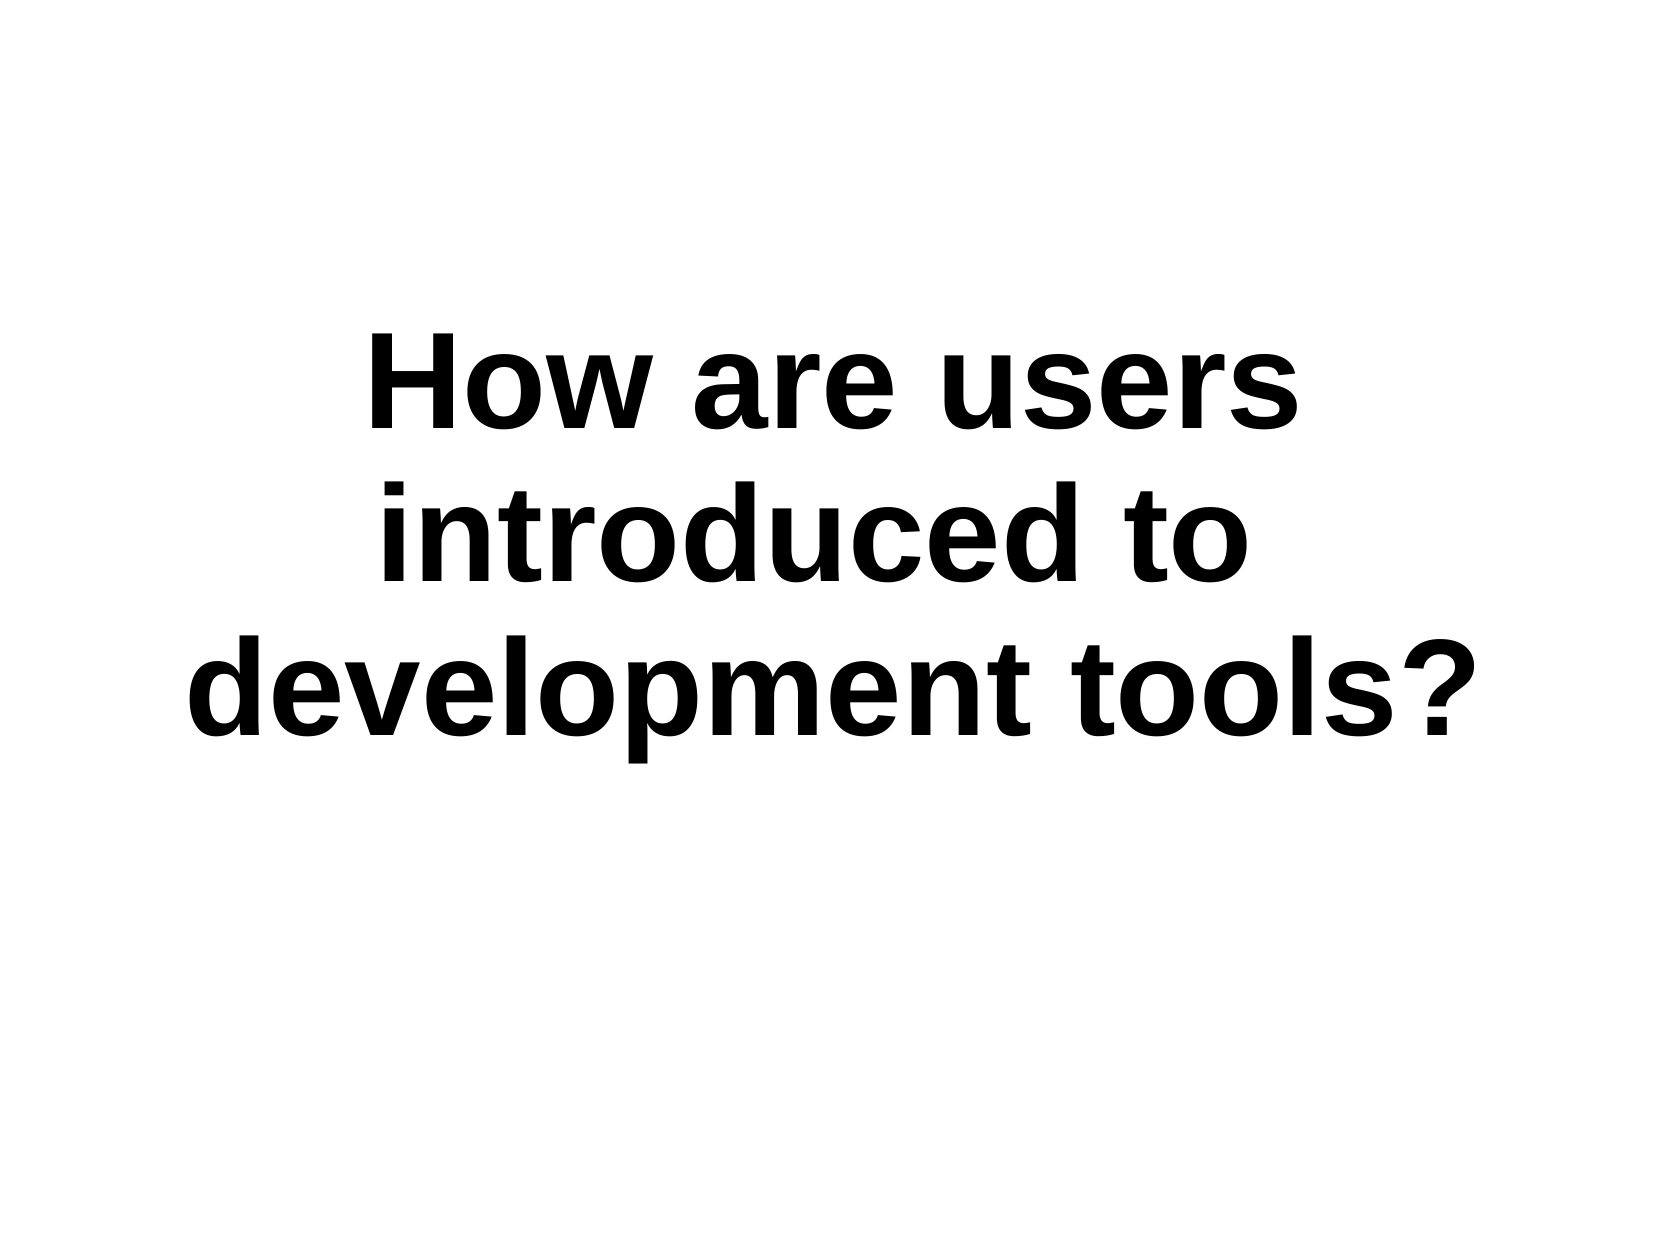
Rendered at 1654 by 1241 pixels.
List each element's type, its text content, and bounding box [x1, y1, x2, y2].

text_box How are users introduced to development tools? [169, 296, 1499, 773]
